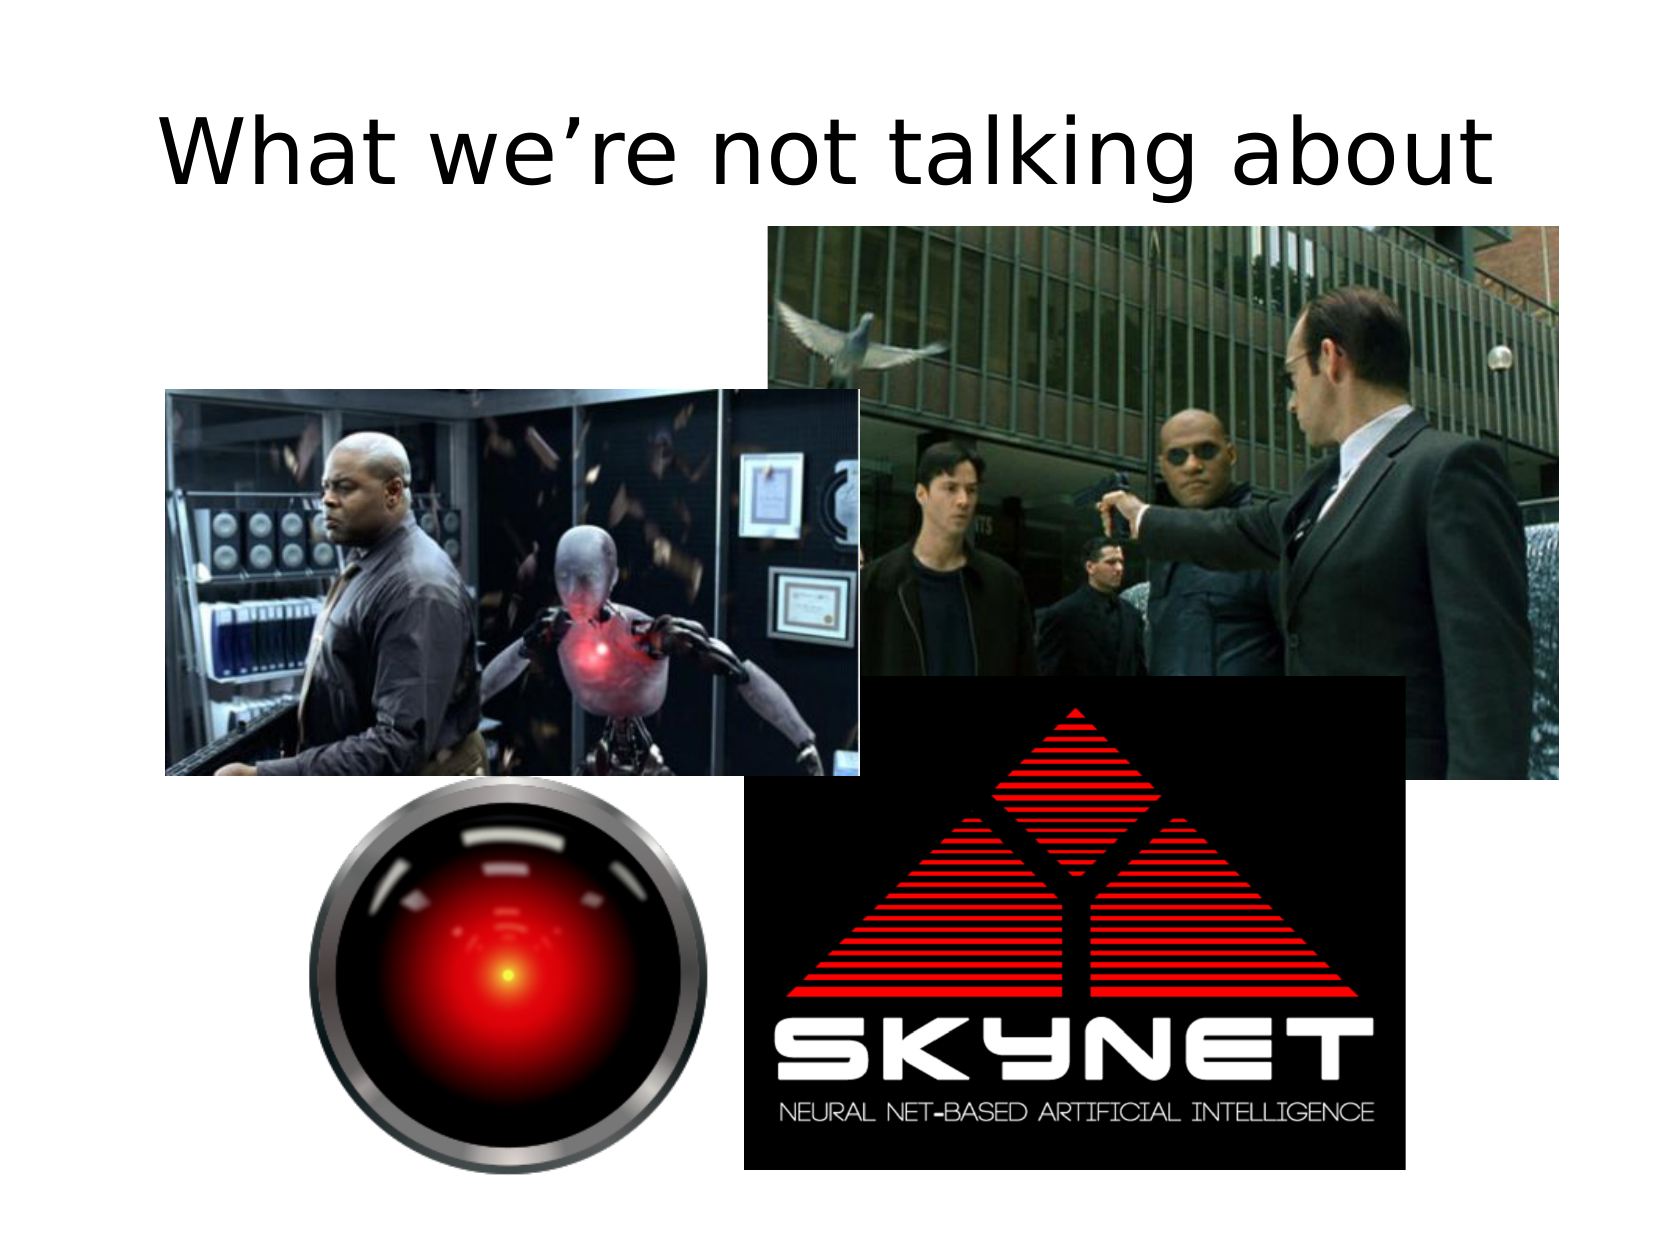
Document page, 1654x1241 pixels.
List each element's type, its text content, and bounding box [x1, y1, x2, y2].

title What we’re not talking about [82, 49, 1571, 257]
picture [165, 226, 1559, 1176]
